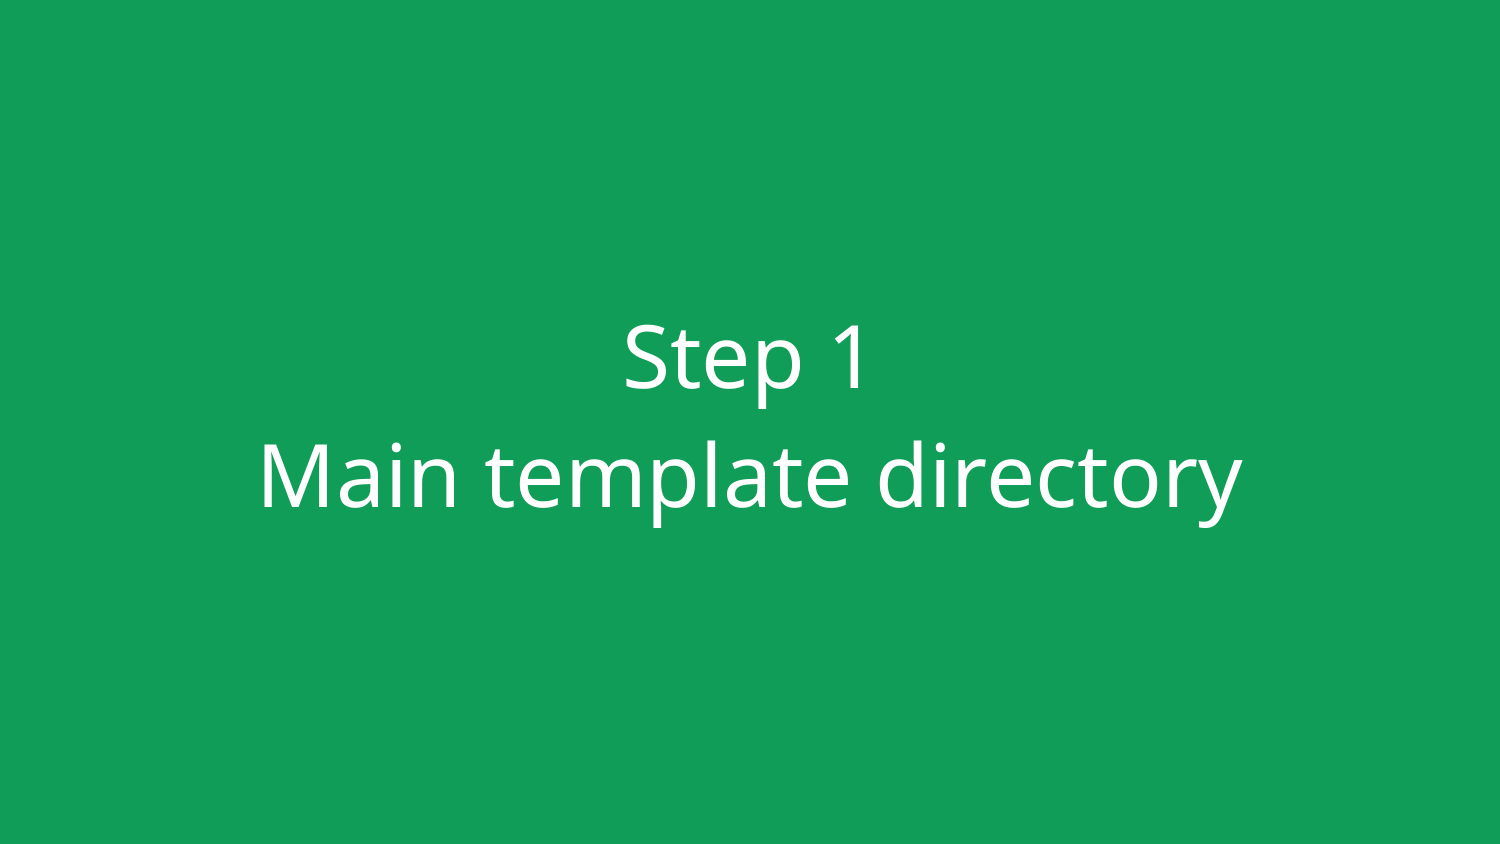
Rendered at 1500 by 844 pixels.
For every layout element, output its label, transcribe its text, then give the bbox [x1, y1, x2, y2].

title Step 1 Main template directory [75, 58, 1425, 771]
